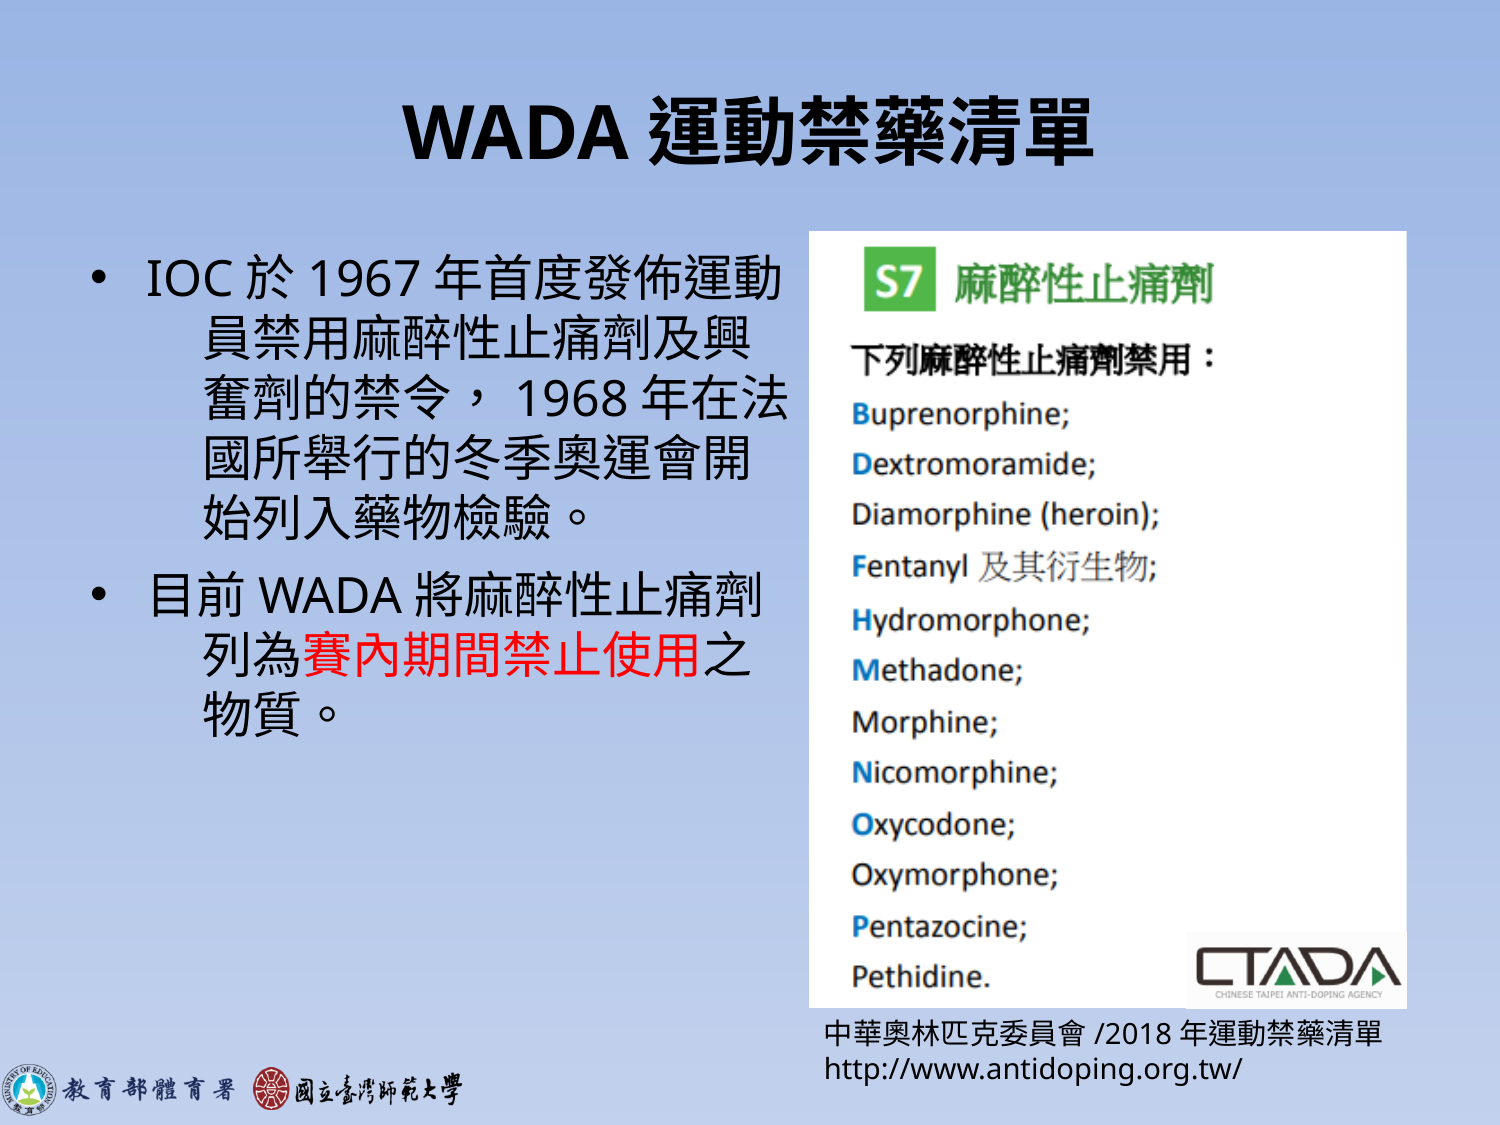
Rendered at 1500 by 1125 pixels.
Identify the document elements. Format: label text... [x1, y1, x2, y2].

picture [809, 231, 1407, 1009]
title WADA運動禁藥清單 [75, 76, 1426, 171]
list IOC於1967年首度發佈運動員禁用麻醉性止痛劑及興奮劑的禁令，1968年在法國所舉行的冬季奧運會開始列入藥物檢驗。 目前WADA將麻醉性止痛劑列為賽內期間禁止使用之物質。 [75, 238, 809, 982]
text_box 中華奧林匹克委員會/2018年運動禁藥清單 http://www.antidoping.org.tw/ [809, 1008, 1407, 1098]
